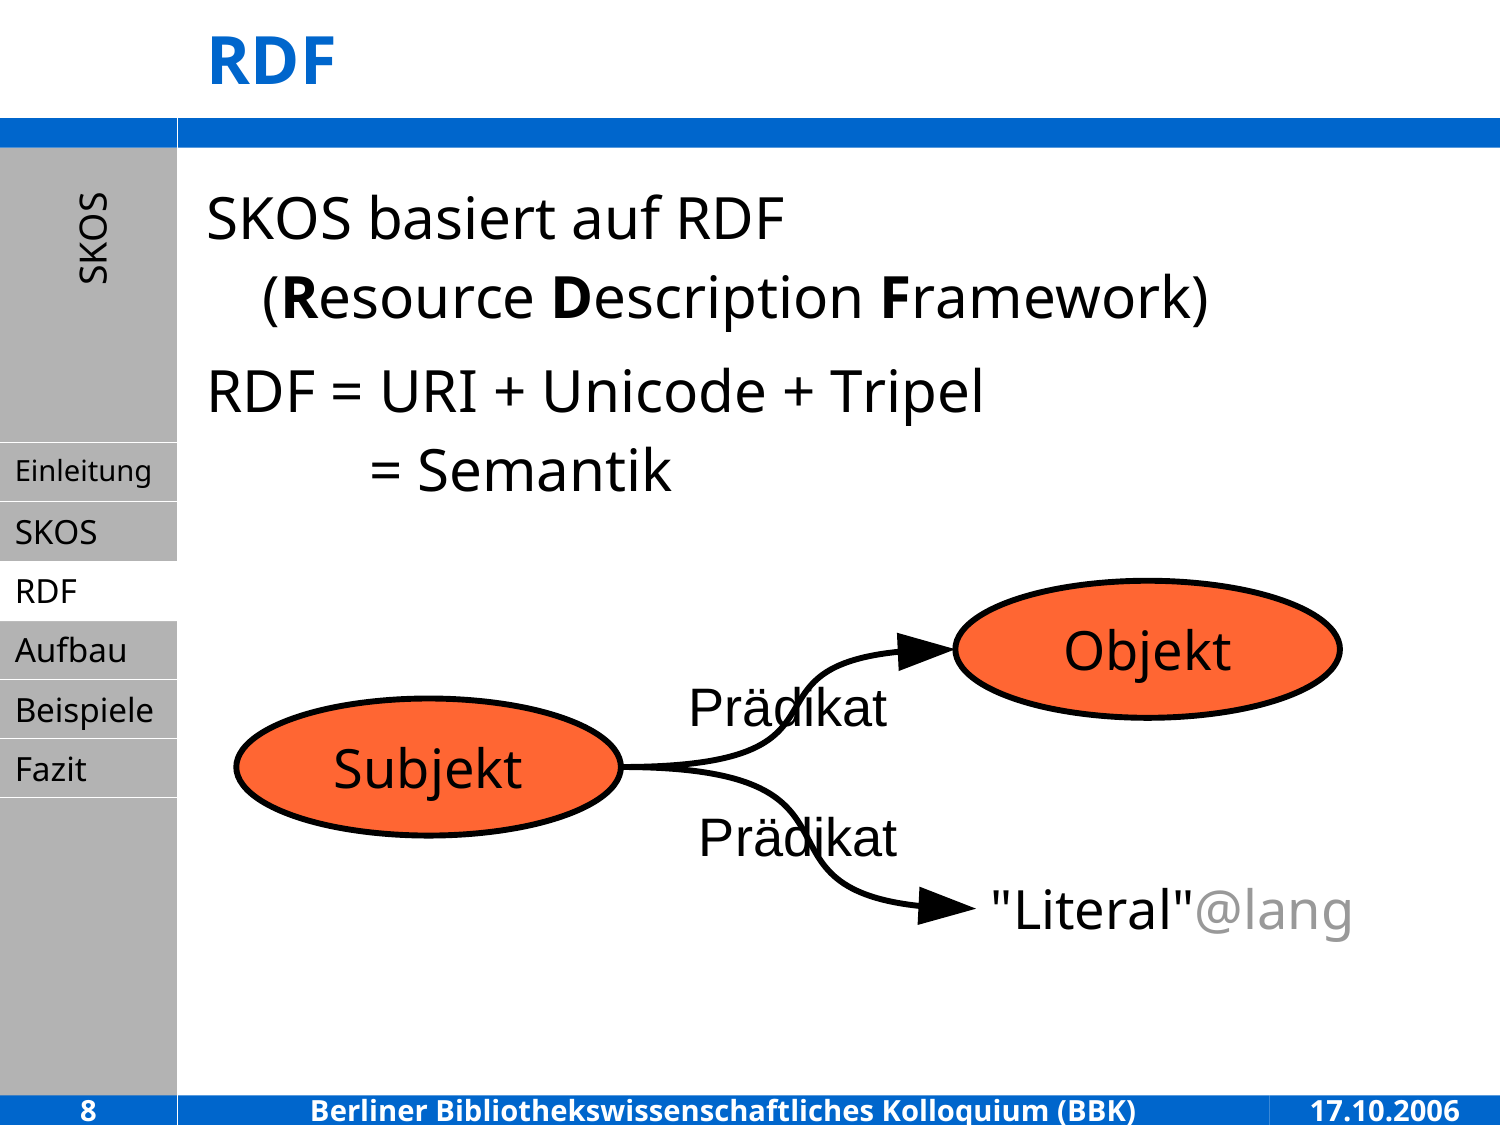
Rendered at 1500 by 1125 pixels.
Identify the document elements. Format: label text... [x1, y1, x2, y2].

title RDF [206, 0, 1477, 119]
text_box "Literal"@lang [976, 864, 1396, 945]
list SKOS basiert auf RDF (Resource Description Framework) RDF = URI + Unicode + Tripel = Semantik [206, 177, 1471, 562]
text_box RDF [0, 561, 178, 621]
text_box Subjekt [236, 698, 621, 836]
text_box Objekt [955, 580, 1340, 718]
